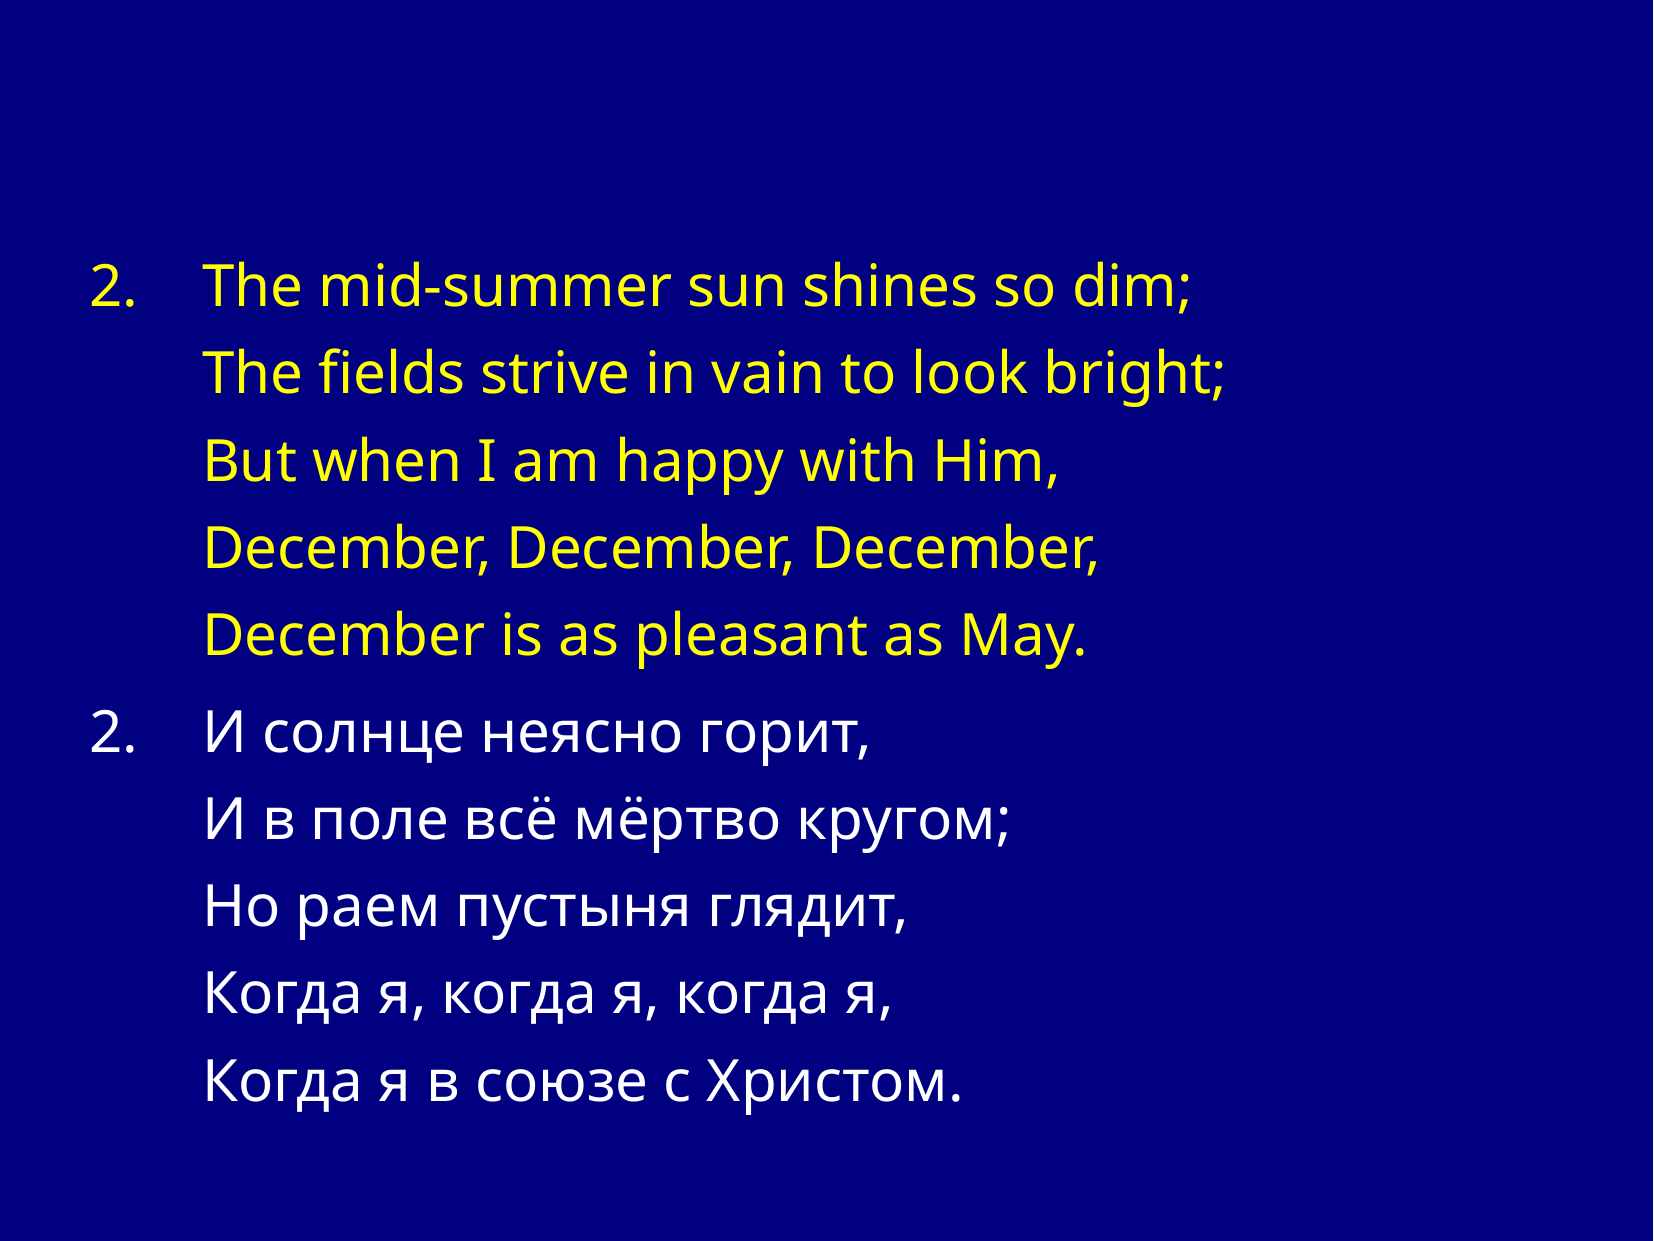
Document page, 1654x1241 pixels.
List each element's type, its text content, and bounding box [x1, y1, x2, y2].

text_box 2. И солнце неясно горит, И в поле всё мёртво кругом; Но раем пустыня глядит, Когда я, когда я, когда я, Когда я в союзе с Христом. [75, 675, 1576, 1163]
text_box 2. The mid-summer sun shines so dim; The fields strive in vain to look bright; But when I am happy with Him, December, December, December, December is as pleasant as May. [75, 150, 1576, 638]
